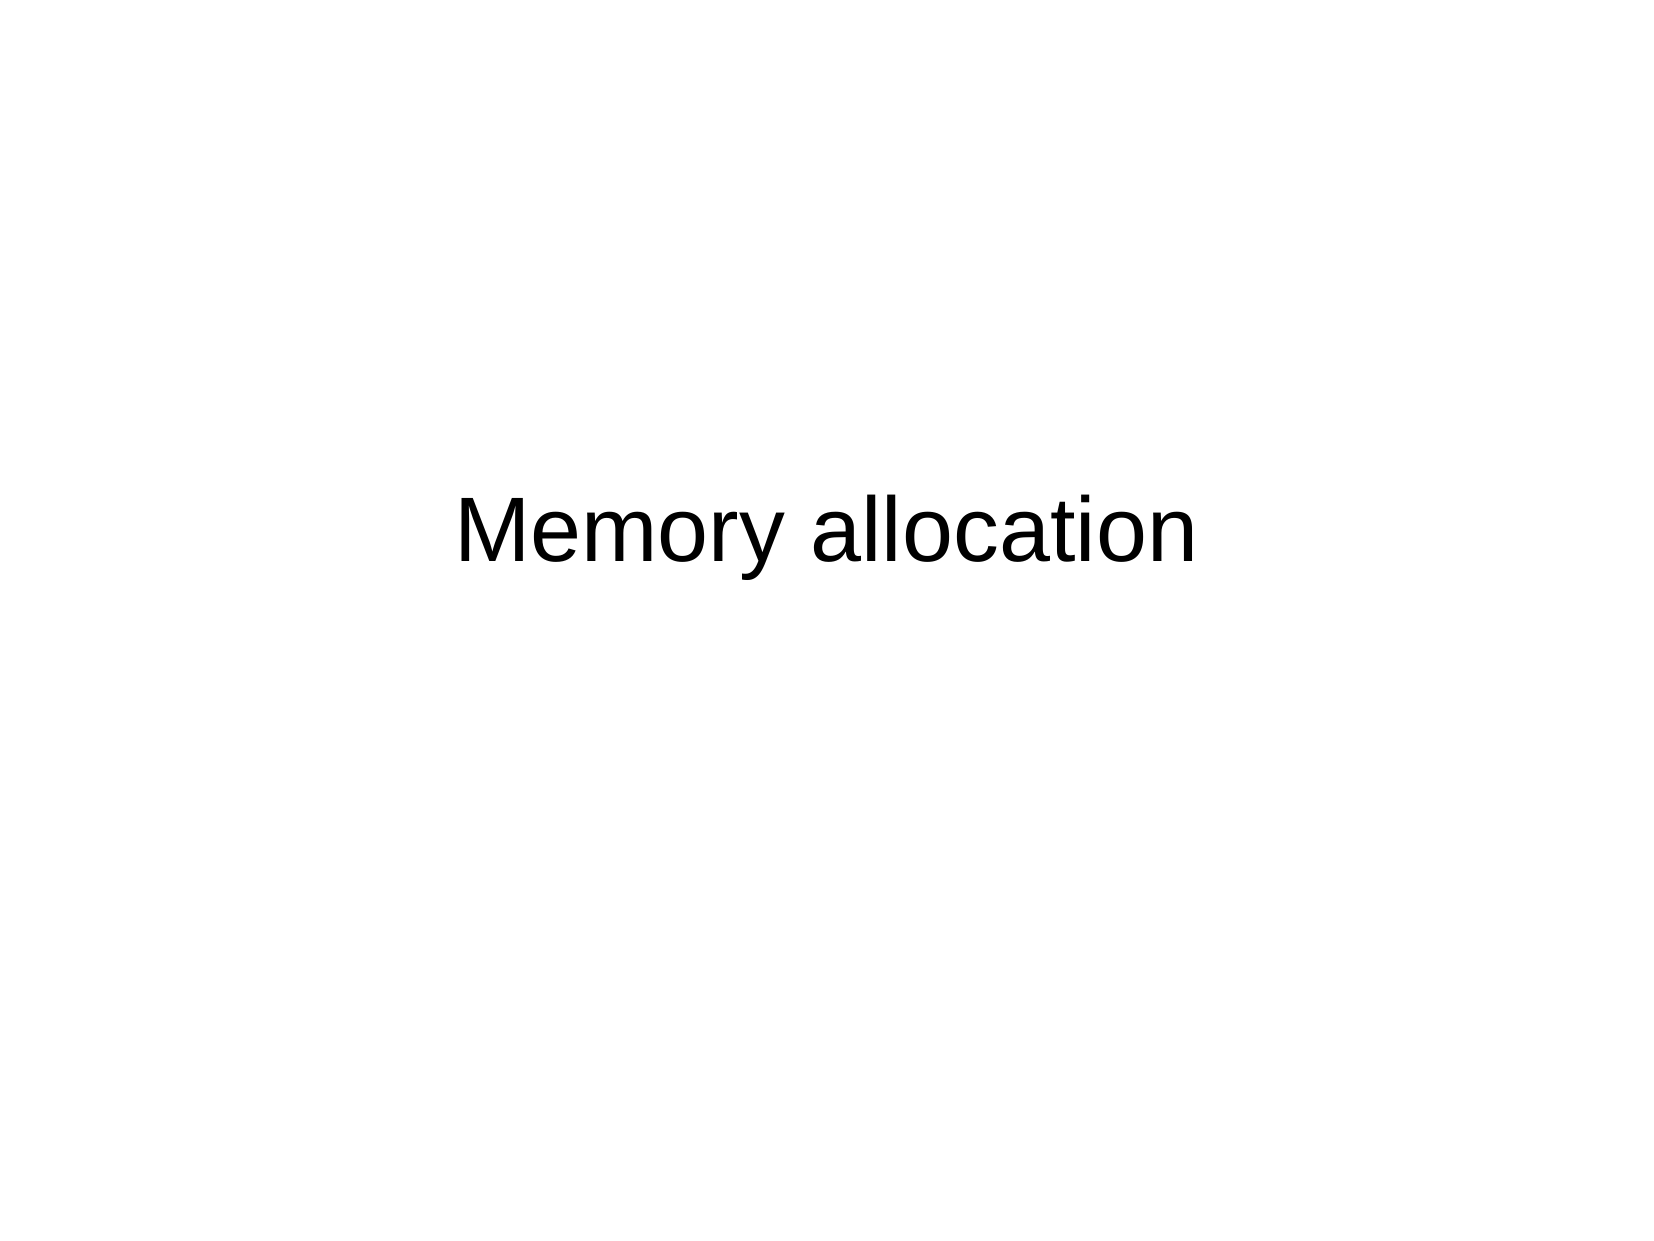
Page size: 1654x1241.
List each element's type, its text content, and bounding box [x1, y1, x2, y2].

subtitle Memory allocation [82, 49, 1571, 1010]
